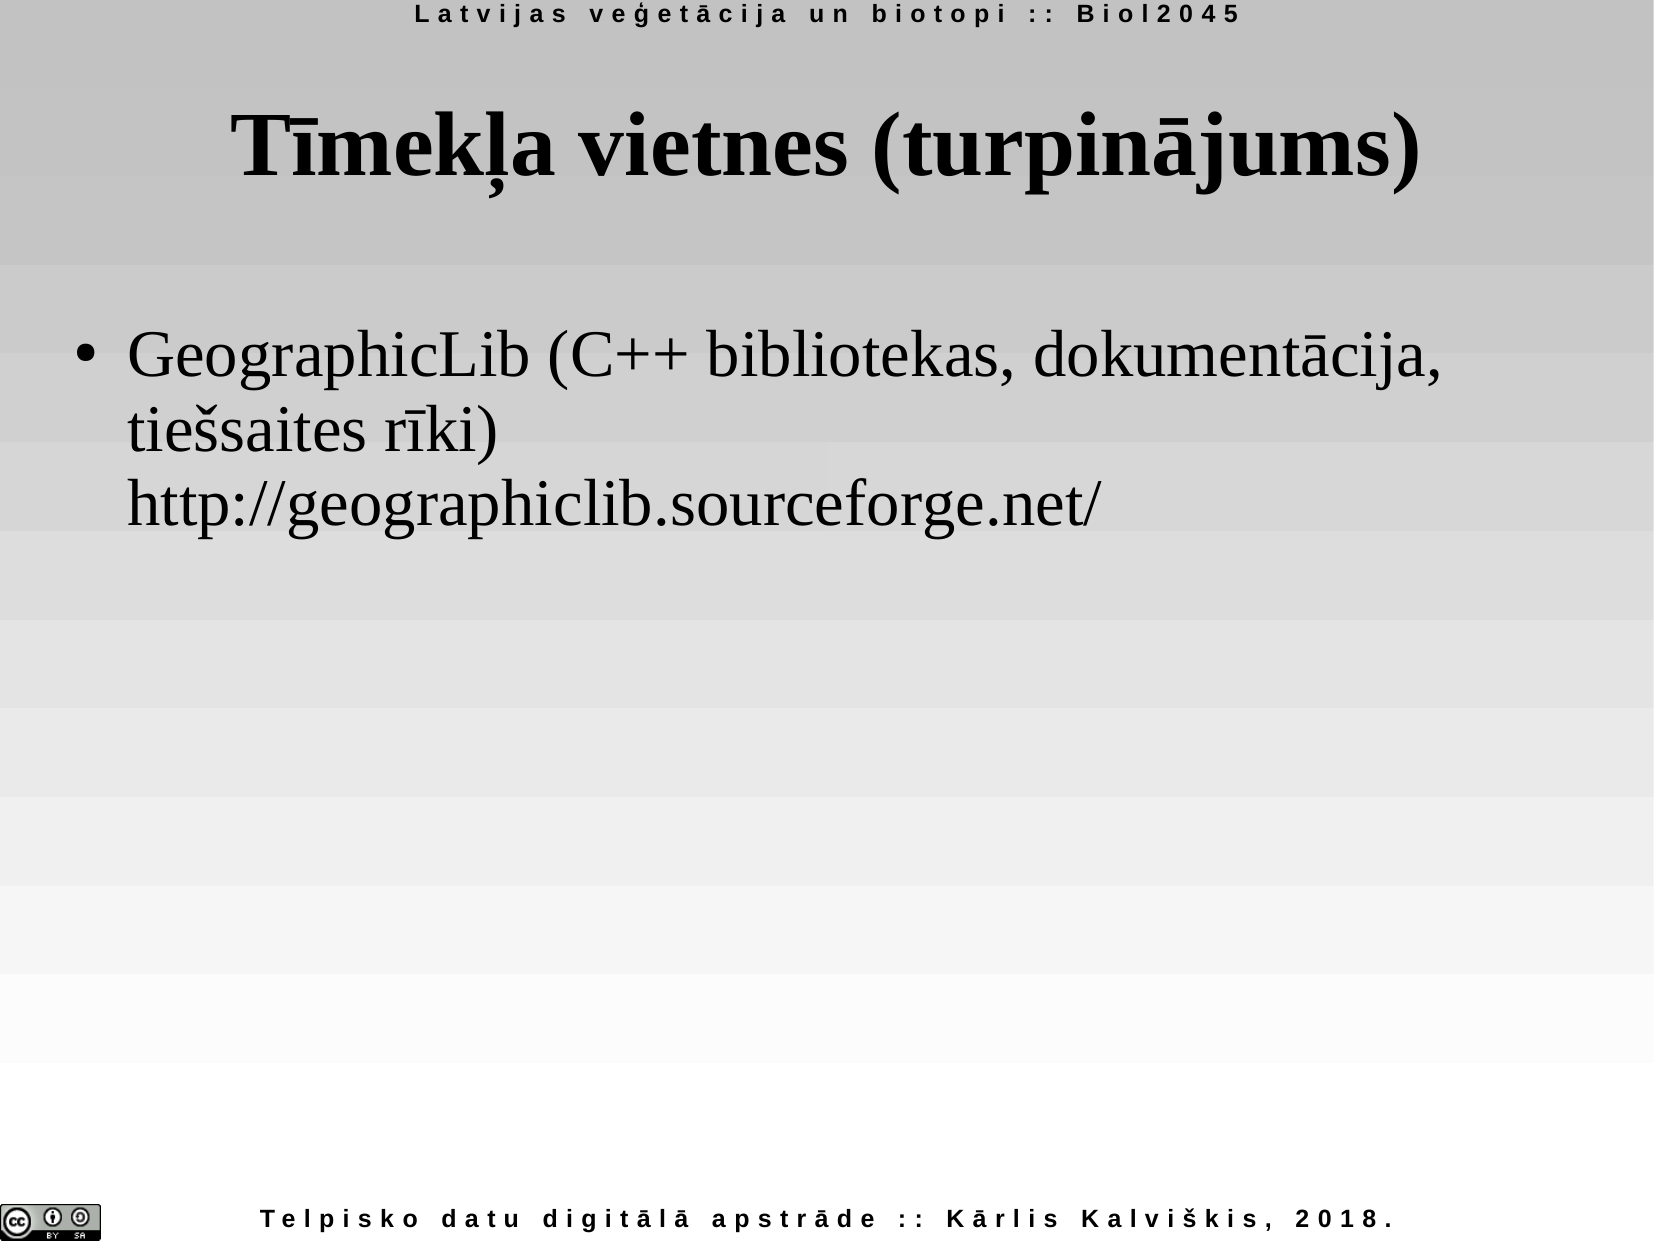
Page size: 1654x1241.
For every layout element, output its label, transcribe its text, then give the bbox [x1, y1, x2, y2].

picture [0, 287, 1654, 1241]
title Tīmekļa vietnes (turpinājums) [0, 1, 1654, 287]
list GeographicLib (C++ bibliotekas, dokumentācija, tiešsaites rīki) http://geographiclib.sourceforge.net/ [56, 317, 1600, 1175]
